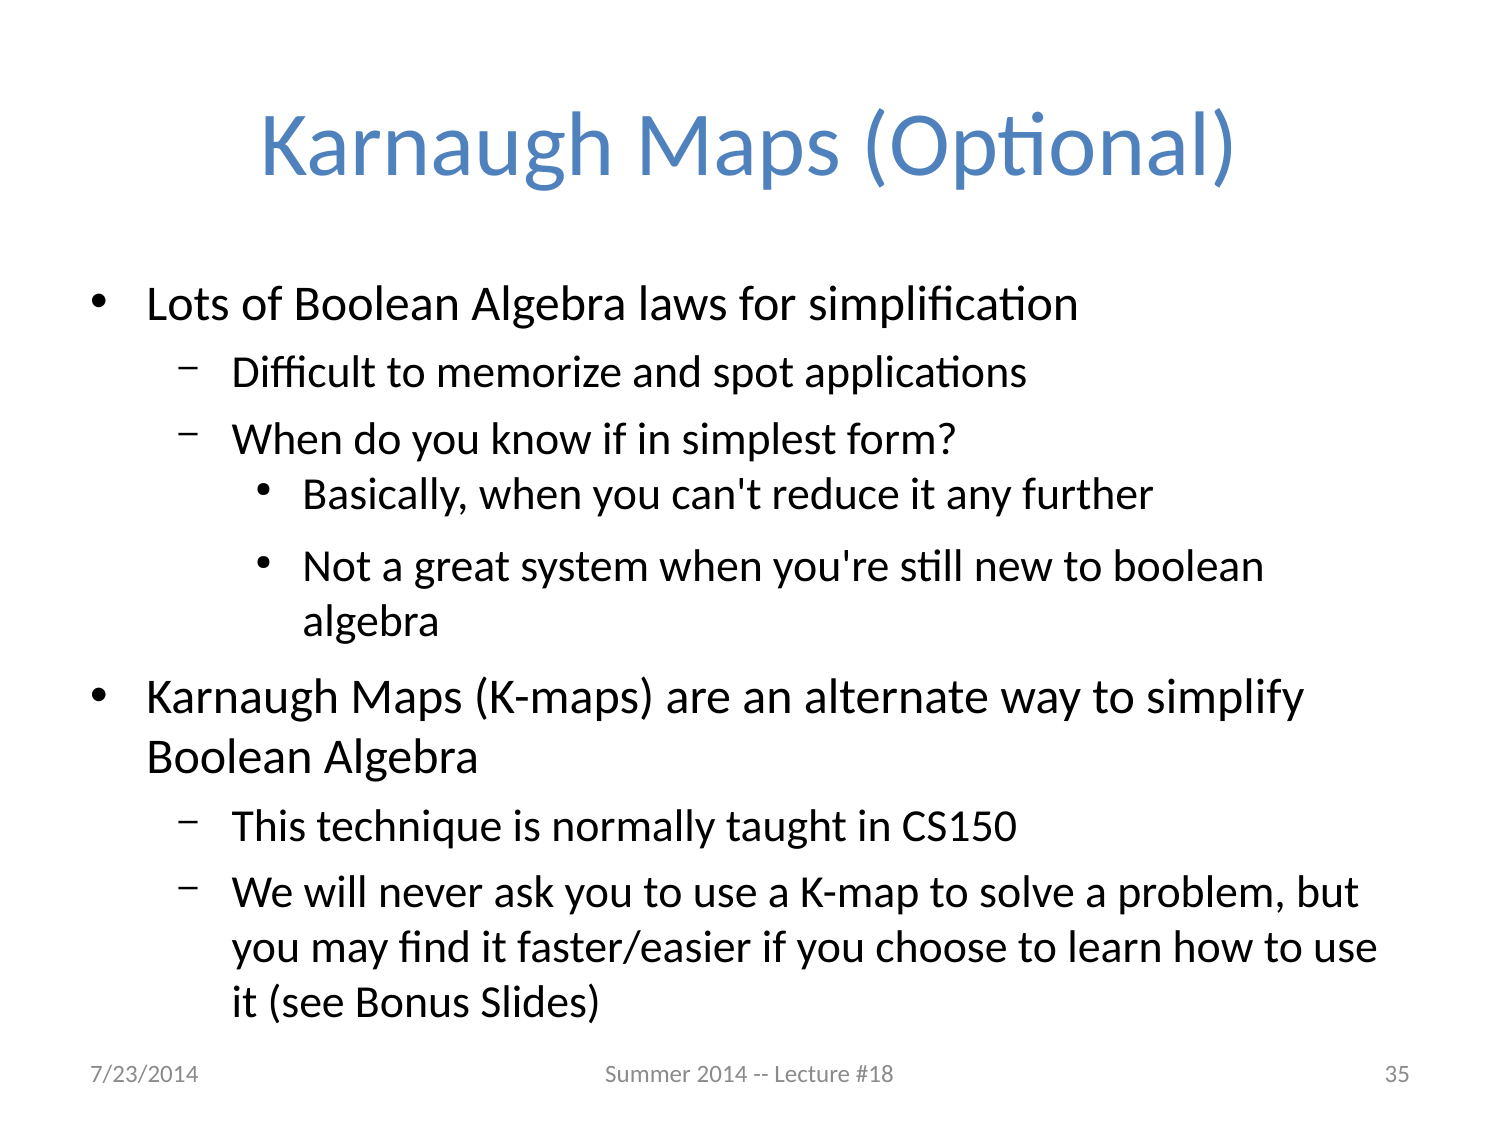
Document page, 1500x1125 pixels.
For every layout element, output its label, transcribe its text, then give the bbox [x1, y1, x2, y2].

list Lots of Boolean Algebra laws for simplification Difficult to memorize and spot applications When do you know if in simplest form? Basically, when you can't reduce it any further Not a great system when you're still new to boolean algebra Karnaugh Maps (K-maps) are an alternate way to simplify Boolean Algebra This technique is normally taught in CS150 We will never ask you to use a K-map to solve a problem, but you may find it faster/easier if you choose to learn how to use it (see Bonus Slides) [75, 262, 1425, 1073]
slide_number <number> [1074, 1042, 1425, 1103]
title Karnaugh Maps (Optional) [75, 45, 1425, 233]
slide_number 7/23/2014 [75, 1042, 425, 1103]
footer Summer 2014 -- Lecture #18 [512, 1042, 988, 1103]
